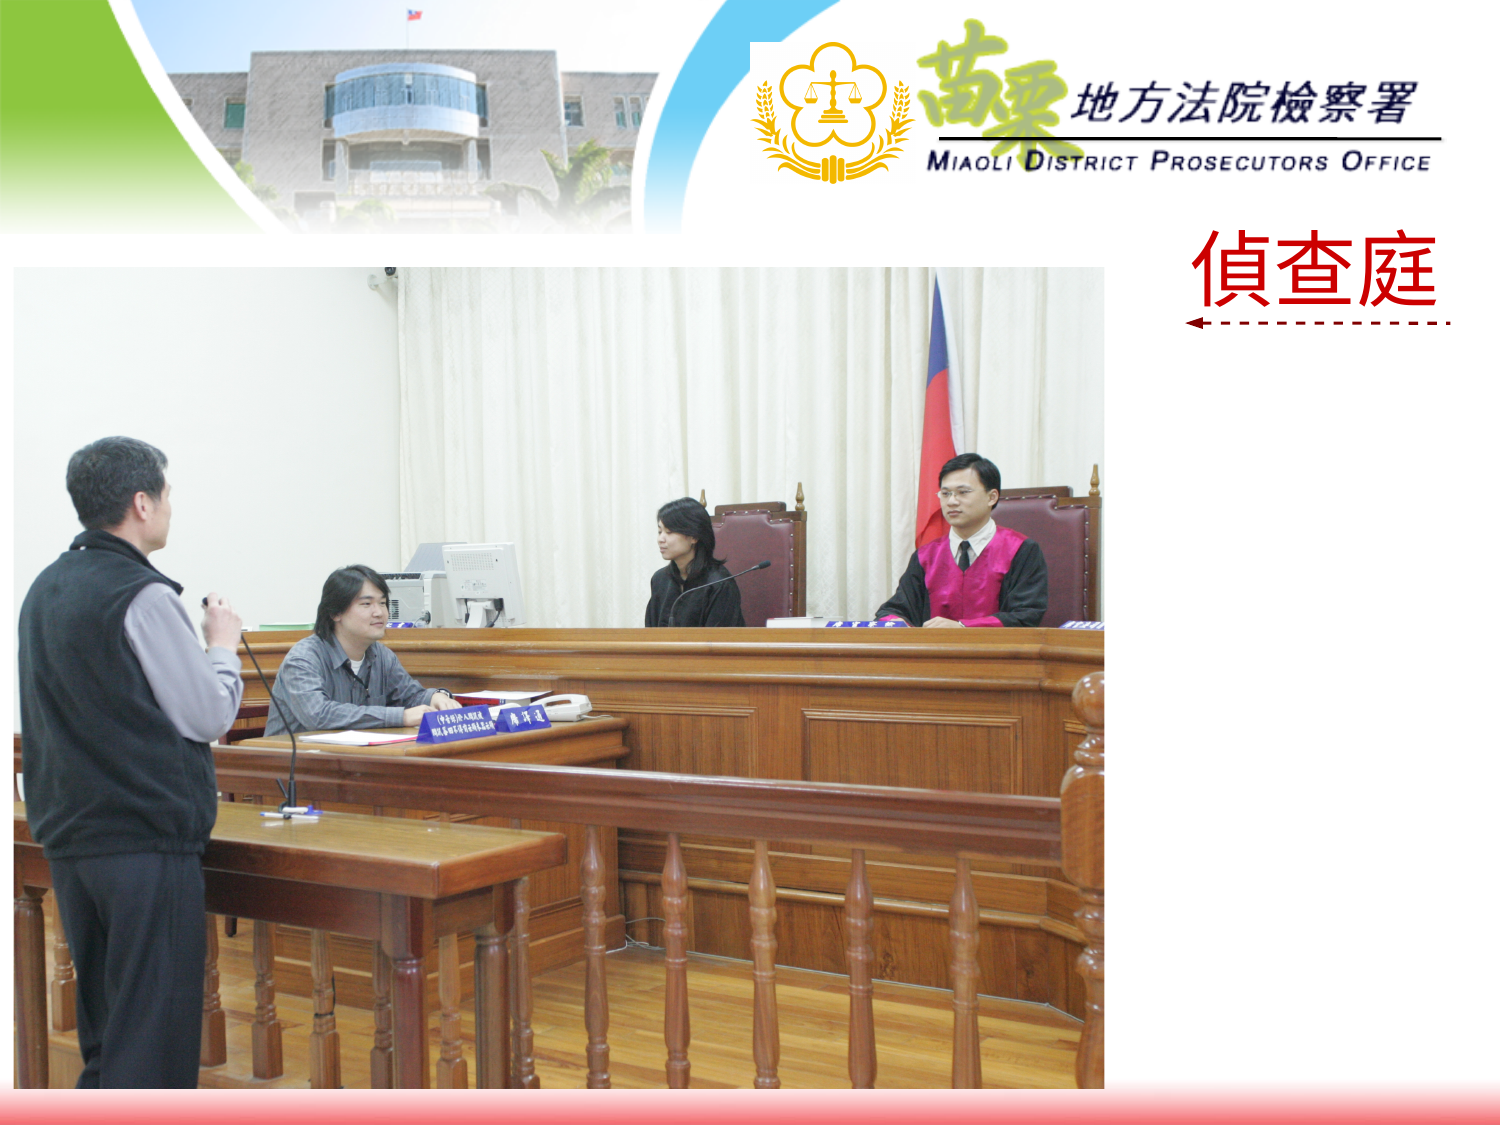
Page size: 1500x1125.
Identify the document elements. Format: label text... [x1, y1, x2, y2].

text_box 偵查庭 [1175, 210, 1455, 325]
picture [0, 267, 1500, 1125]
